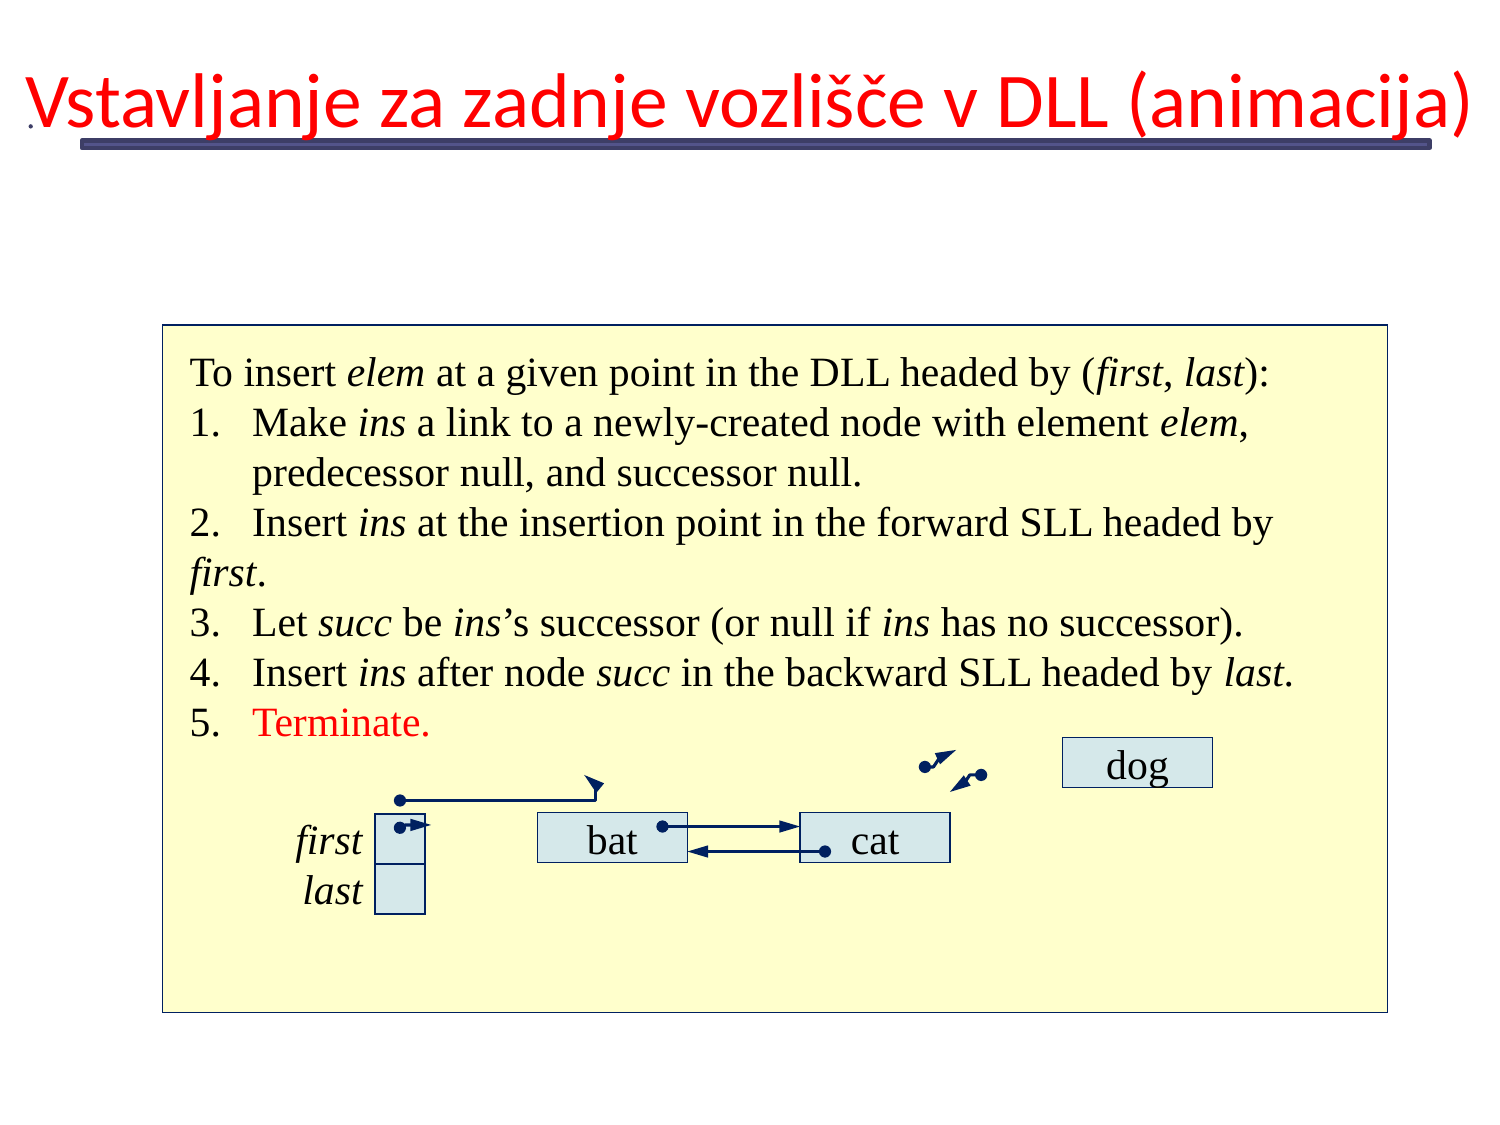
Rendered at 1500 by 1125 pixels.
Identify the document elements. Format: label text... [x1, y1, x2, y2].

text_box last [274, 862, 363, 913]
text_box bat [537, 812, 688, 863]
text_box [162, 324, 1388, 1013]
text_box first [274, 812, 363, 862]
text_box dog [1062, 737, 1213, 788]
title Vstavljanje za zadnje vozlišče v DLL (animacija) [0, 37, 1500, 155]
text_box dog [1153, 779, 1165, 786]
text_box cat [799, 812, 950, 863]
text_box dog [1154, 761, 1162, 771]
text_box To insert elem at a given point in the DLL headed by (first, last): 1. Make ins a link to a newly-created node with element elem, predecessor null, and successor null. 2. Insert ins at the insertion point in the forward SLL headed by first. 3. Let succ be ins’s successor (or null if ins has no successor). 4. Insert ins after node succ in the backward SLL headed by last. 5. Terminate. [174, 337, 1375, 753]
